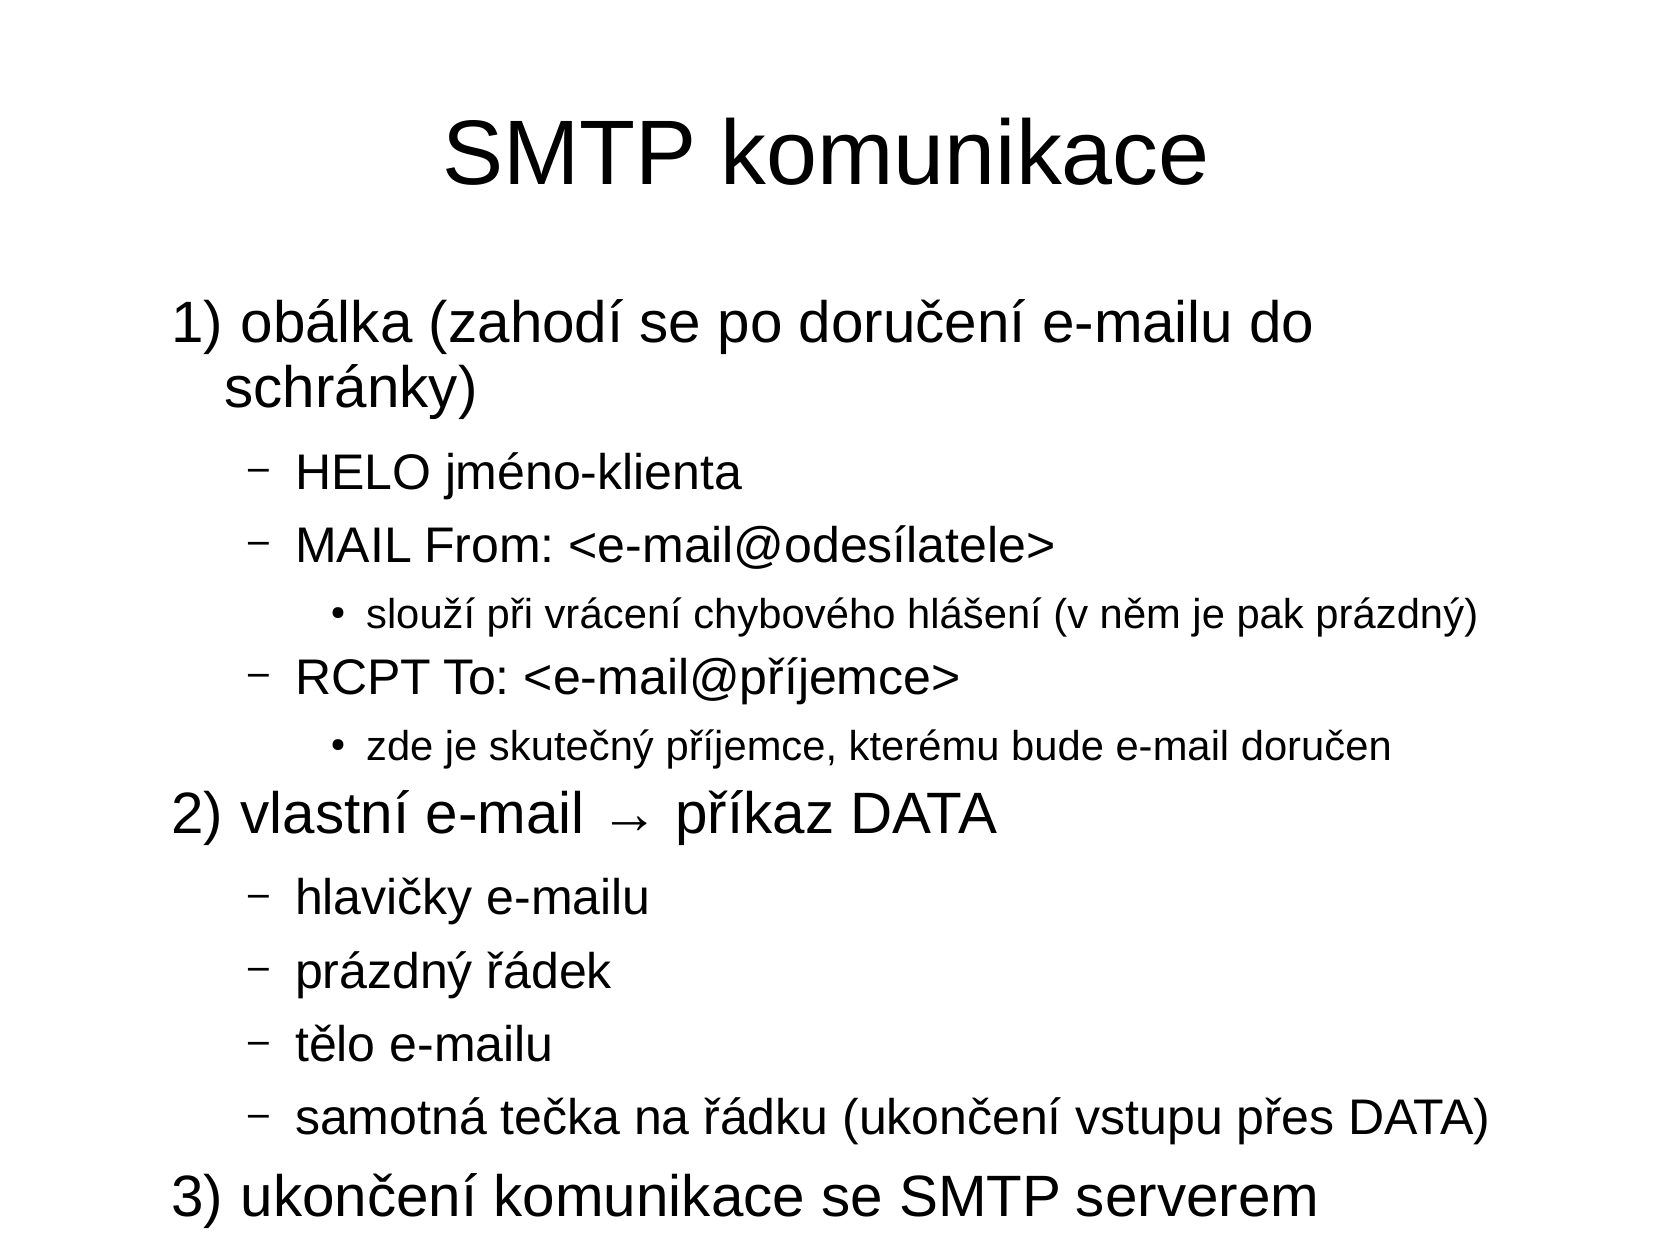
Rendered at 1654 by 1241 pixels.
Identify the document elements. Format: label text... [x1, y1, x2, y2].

list obálka (zahodí se po doručení e-mailu do schránky) HELO jméno-klienta MAIL From: <e-mail@odesílatele> slouží při vrácení chybového hlášení (v něm je pak prázdný) RCPT To: <e-mail@příjemce> zde je skutečný příjemce, kterému bude e-mail doručen vlastní e-mail → příkaz DATA hlavičky e-mailu prázdný řádek tělo e-mailu samotná tečka na řádku (ukončení vstupu přes DATA) ukončení komunikace se SMTP serverem QUIT [82, 290, 1571, 1241]
title SMTP komunikace [82, 49, 1571, 257]
